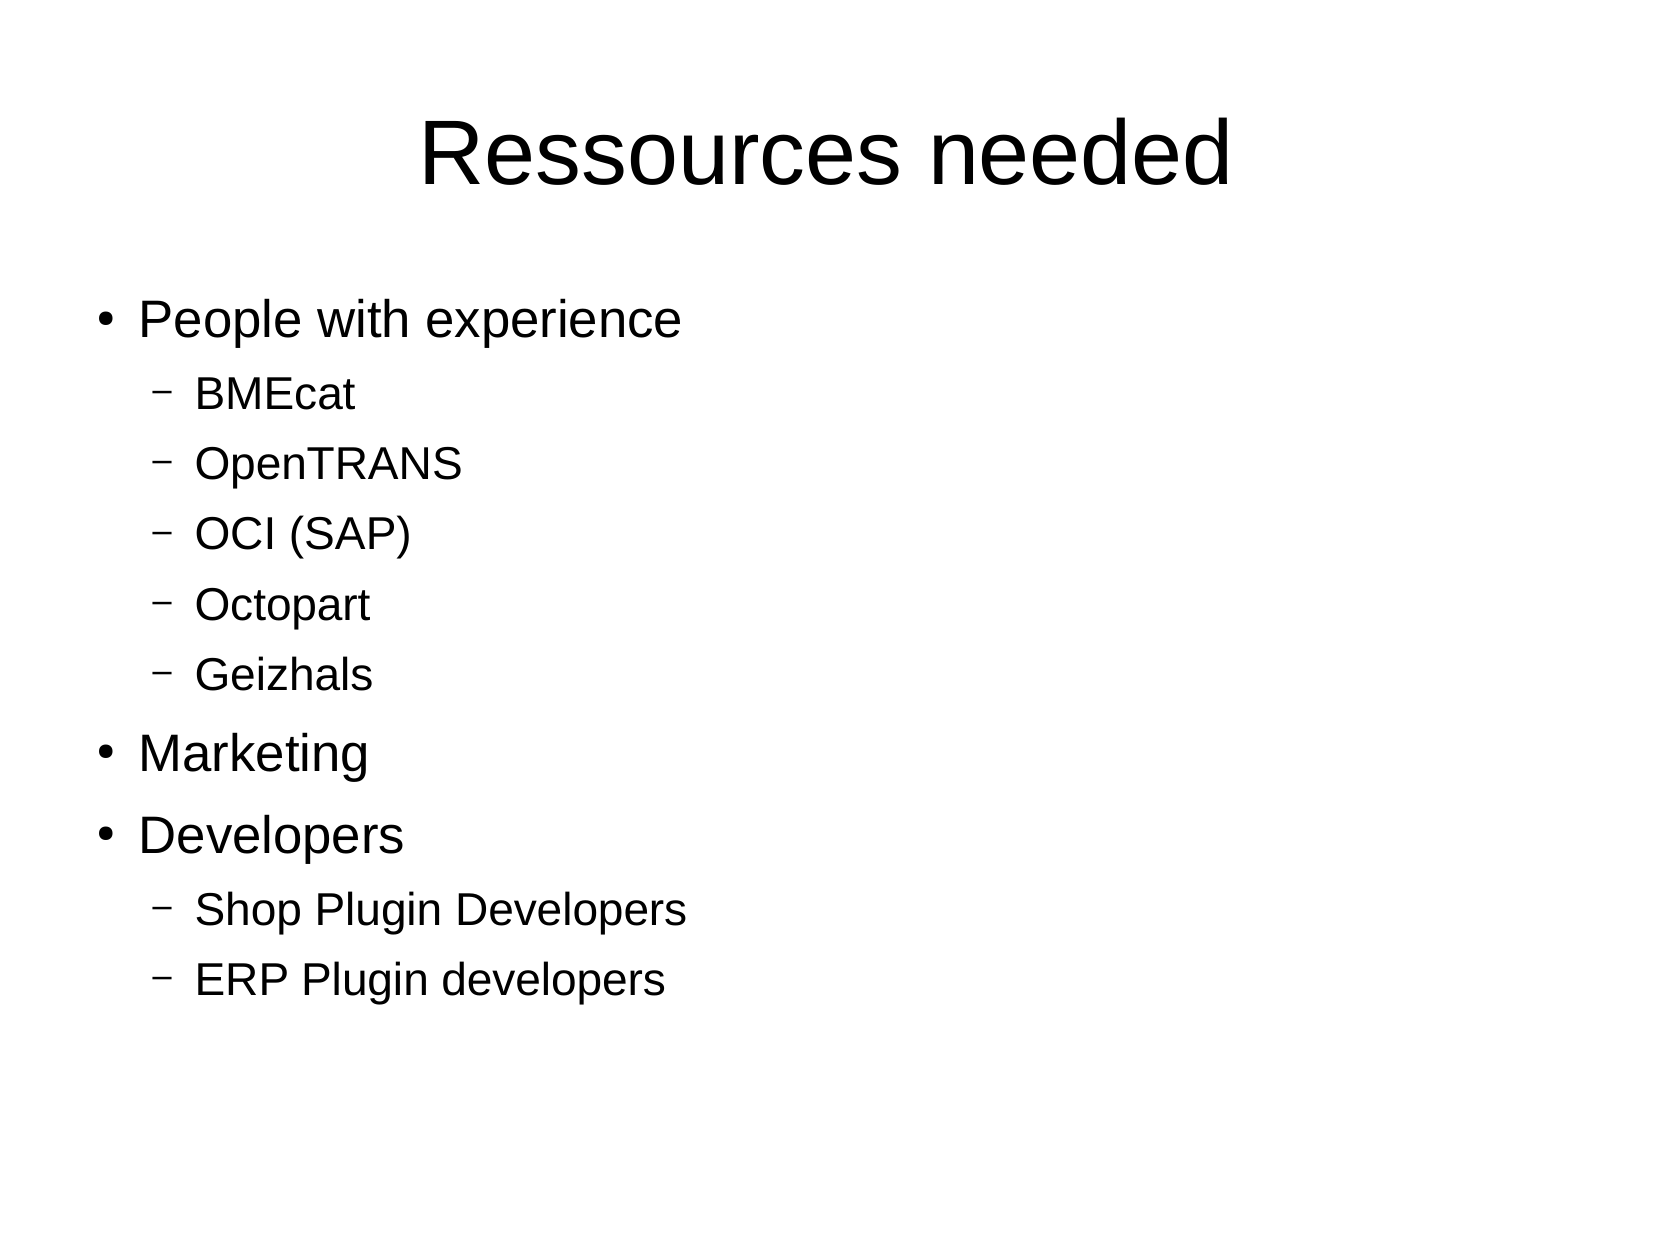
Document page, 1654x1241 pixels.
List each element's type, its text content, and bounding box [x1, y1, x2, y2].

list People with experience BMEcat OpenTRANS OCI (SAP) Octopart Geizhals Marketing Developers Shop Plugin Developers ERP Plugin developers [82, 290, 1571, 1010]
title Ressources needed [82, 49, 1571, 257]
